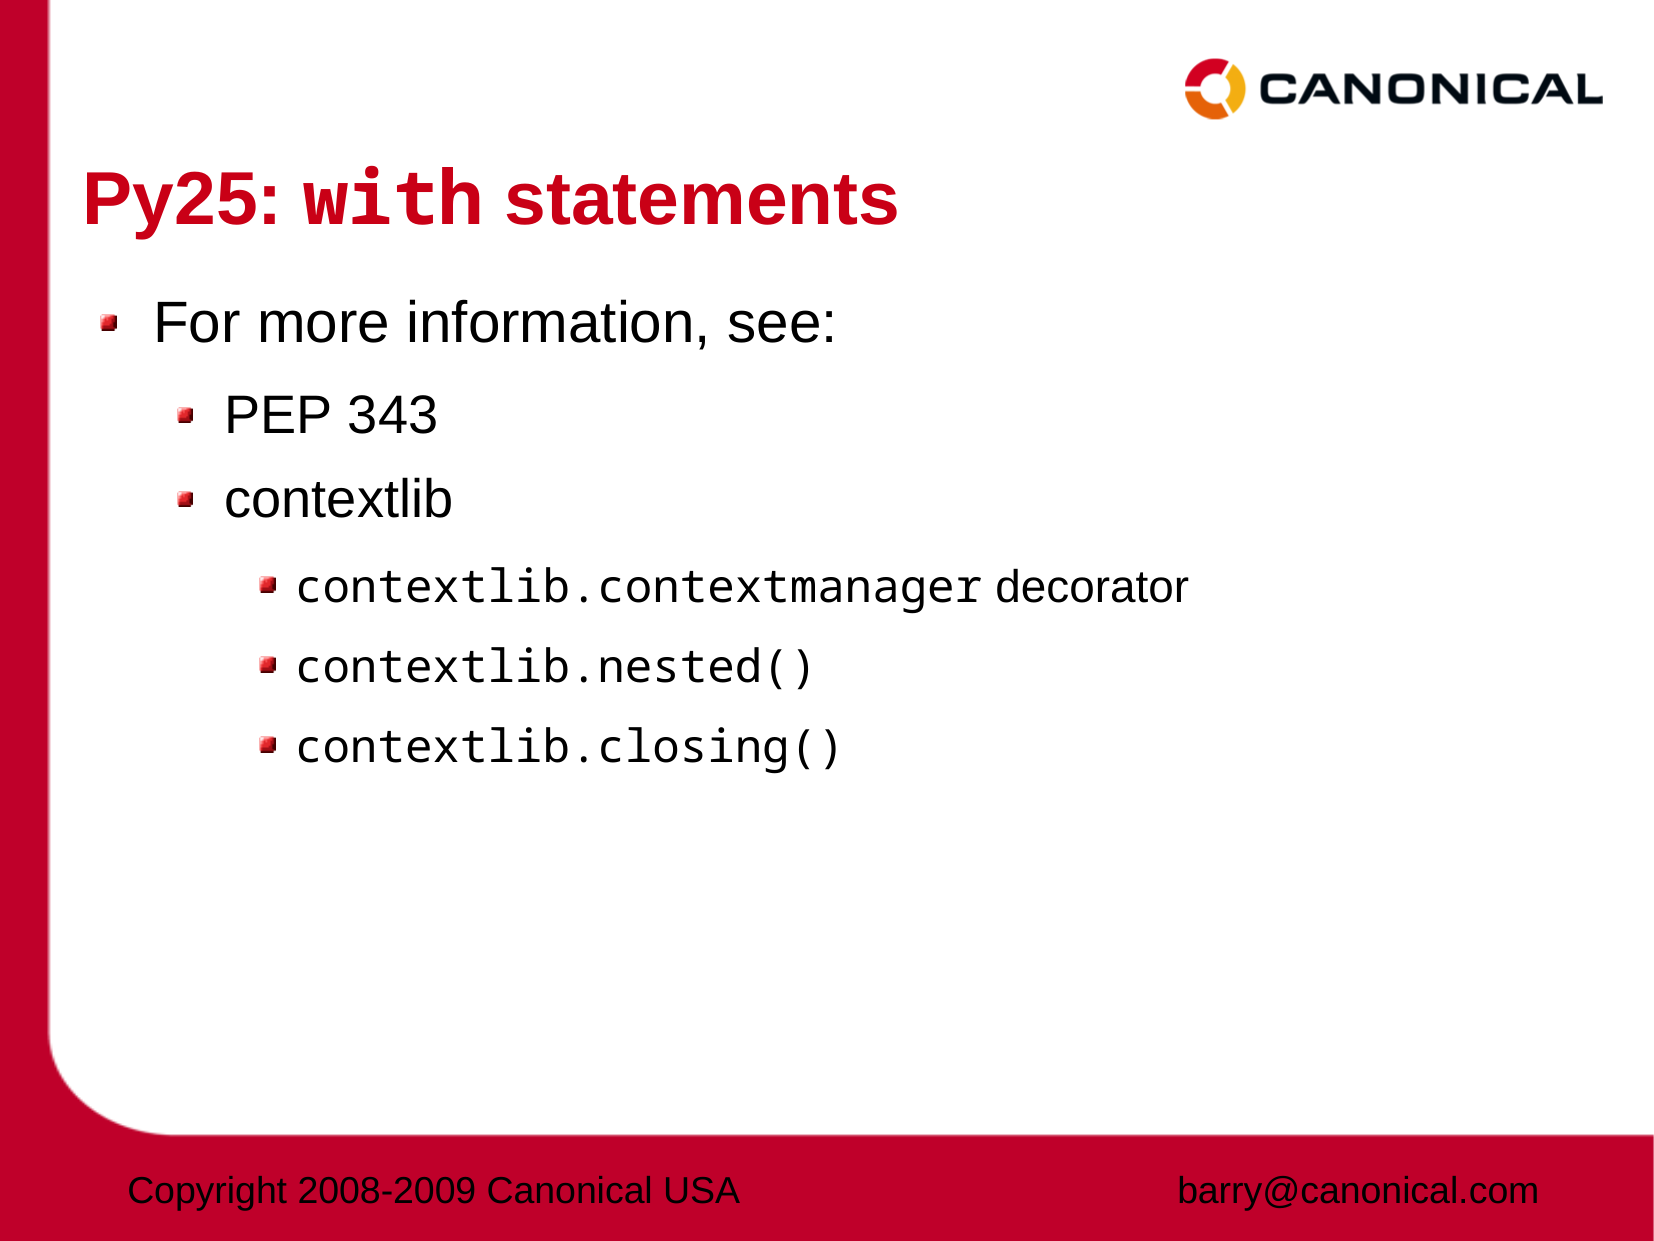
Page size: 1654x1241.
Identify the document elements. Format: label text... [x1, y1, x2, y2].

picture [0, 0, 1654, 1241]
list For more information, see: PEP 343 contextlib contextlib.contextmanager decorator contextlib.nested() contextlib.closing() [82, 290, 1571, 1109]
title Py25: with statements [82, 104, 1571, 287]
